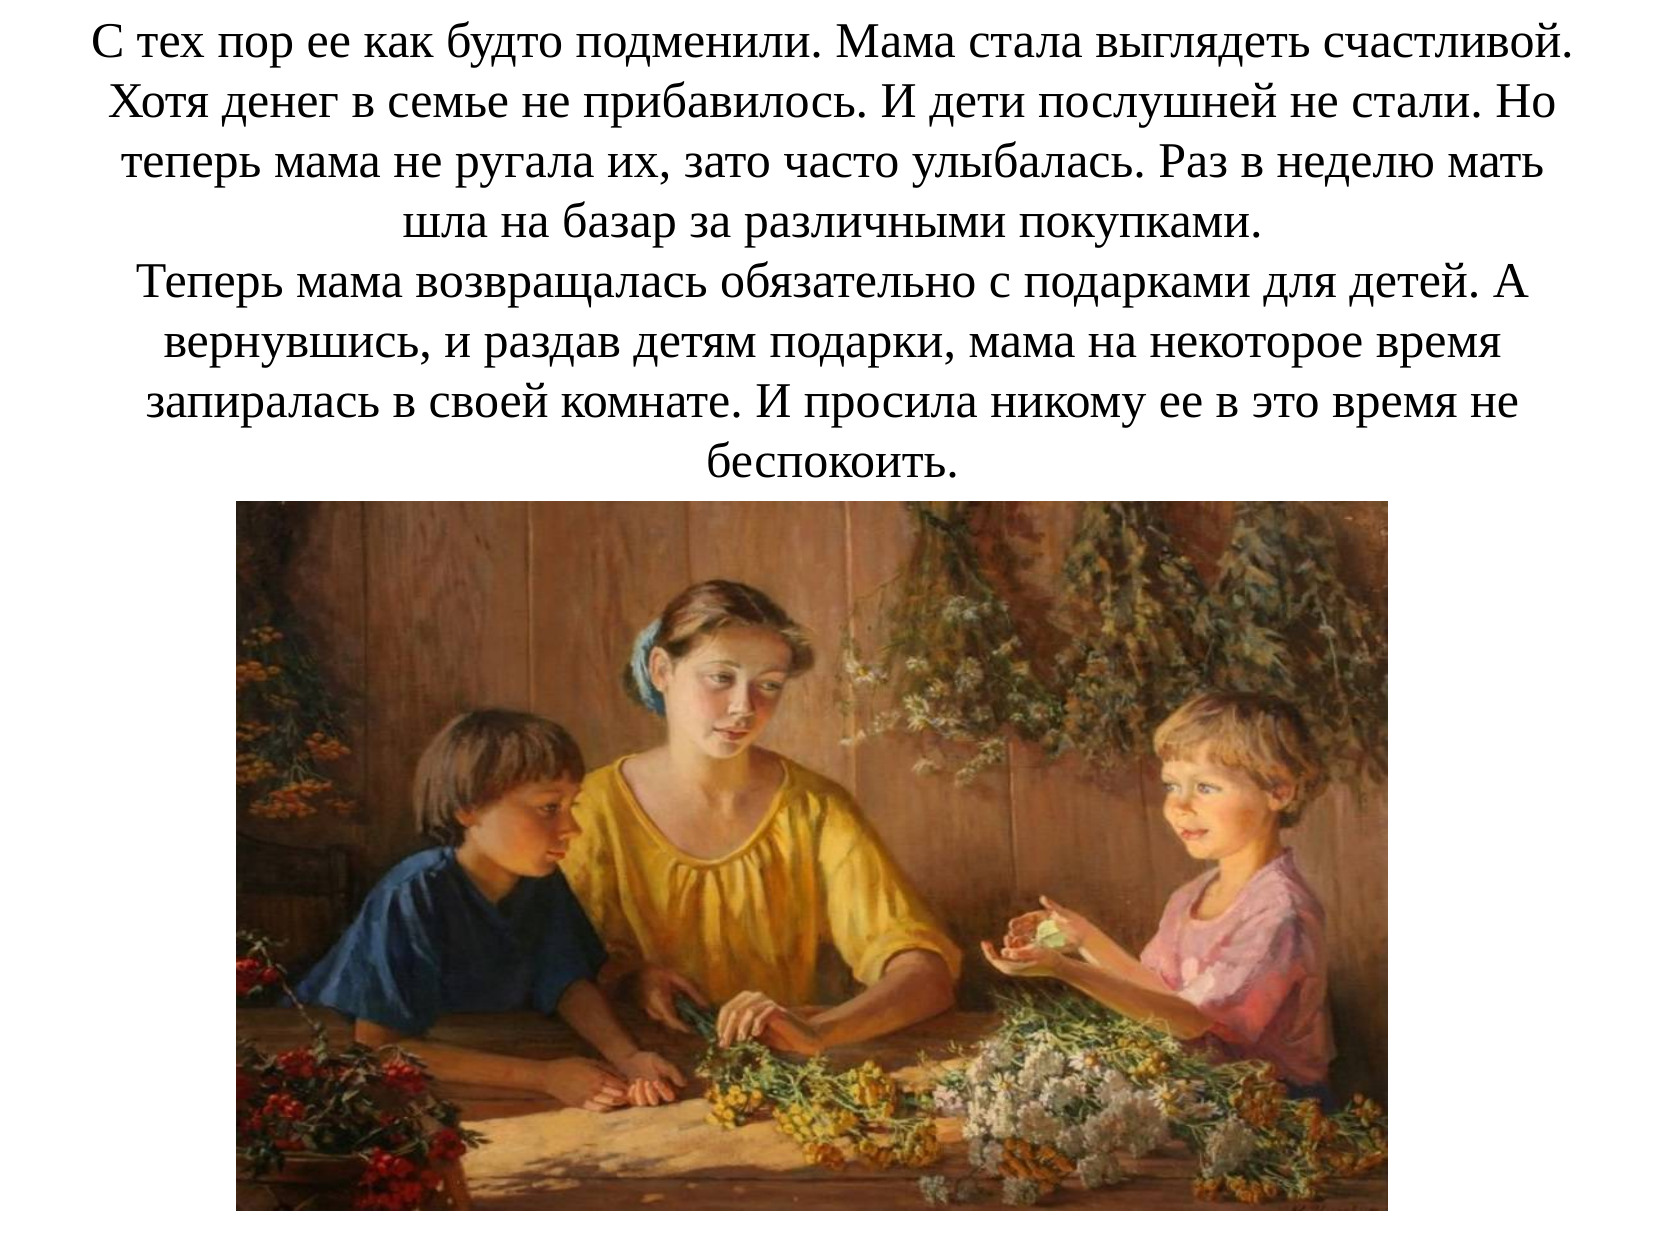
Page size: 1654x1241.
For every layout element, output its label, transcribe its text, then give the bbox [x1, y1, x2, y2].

title С тех пор ее как будто подменили. Мама стала выглядеть счастливой. Хотя денег в семье не прибавилось. И дети послушней не стали. Но теперь мама не ругала их, зато часто улыбалась. Раз в неделю мать шла на базар за различными покупками. Теперь мама возвращалась обязательно с подарками для детей. А вернувшись, и раздав детям подарки, мама на некоторое время запиралась в своей комнате. И просила никому ее в это время не беспокоить. [88, 22, 1577, 473]
picture [236, 501, 1388, 1211]
